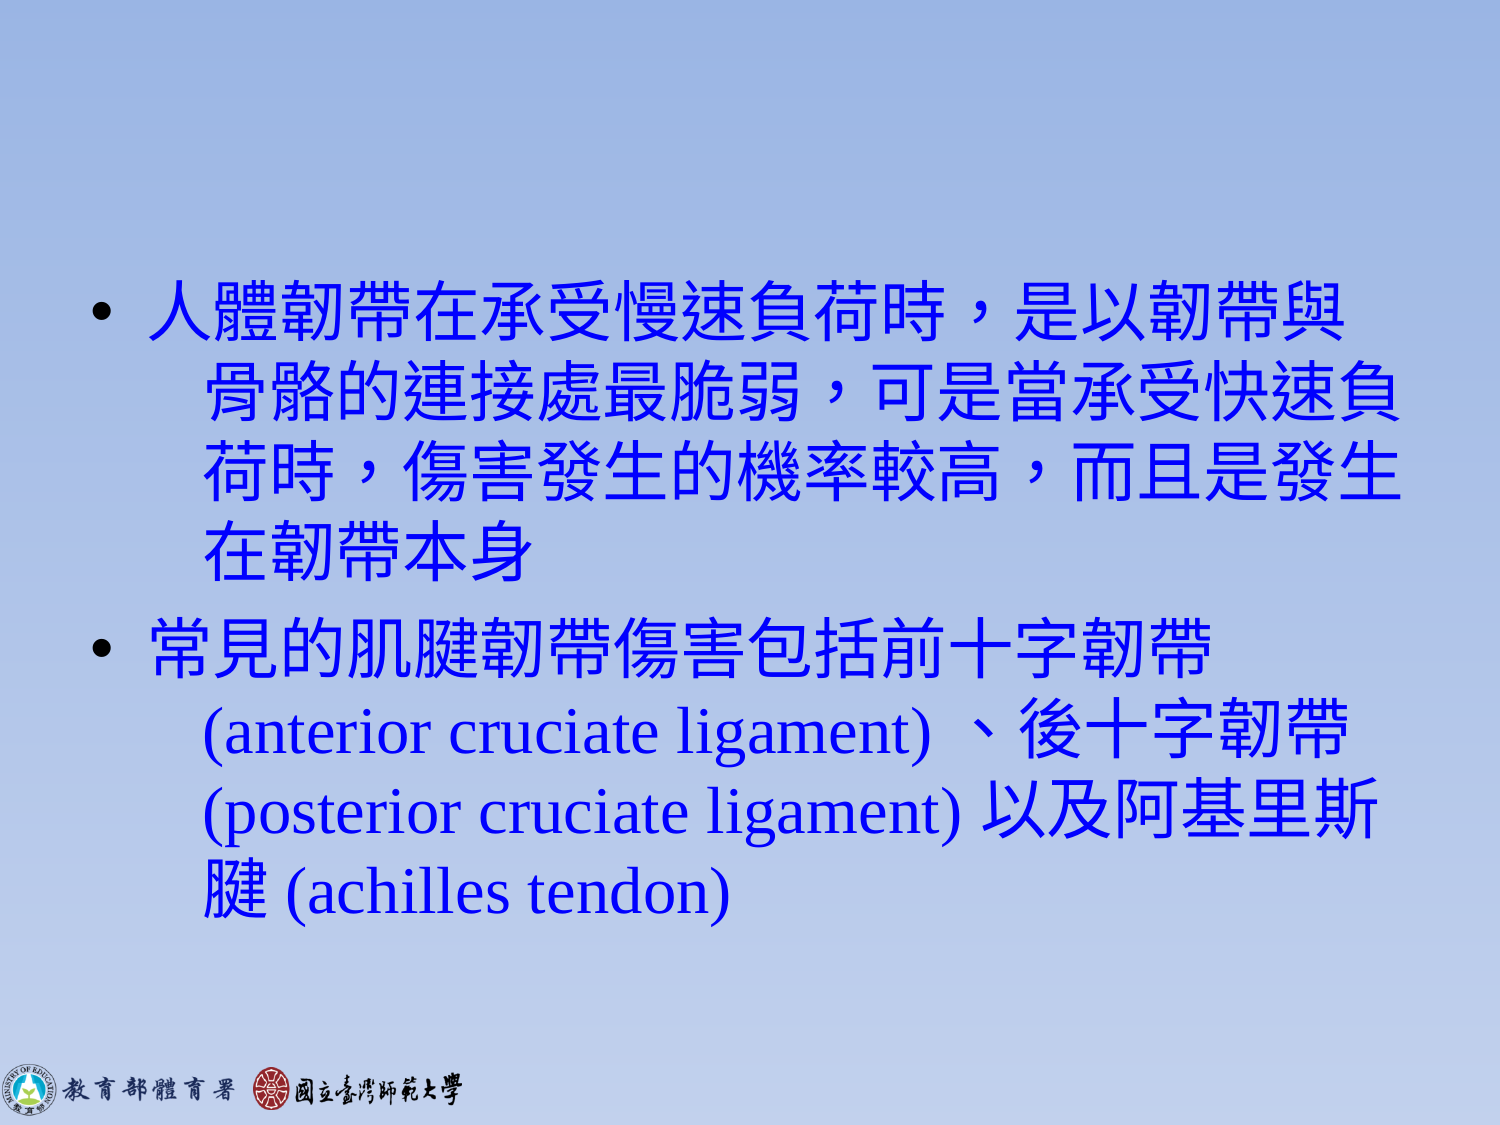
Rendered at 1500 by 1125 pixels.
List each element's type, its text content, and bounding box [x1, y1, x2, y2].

list 人體韌帶在承受慢速負荷時，是以韌帶與骨骼的連接處最脆弱，可是當承受快速負荷時，傷害發生的機率較高，而且是發生在韌帶本身 常見的肌腱韌帶傷害包括前十字韌帶(anterior cruciate ligament)、後十字韌帶(posterior cruciate ligament)以及阿基里斯腱(achilles tendon) [75, 262, 1426, 1005]
